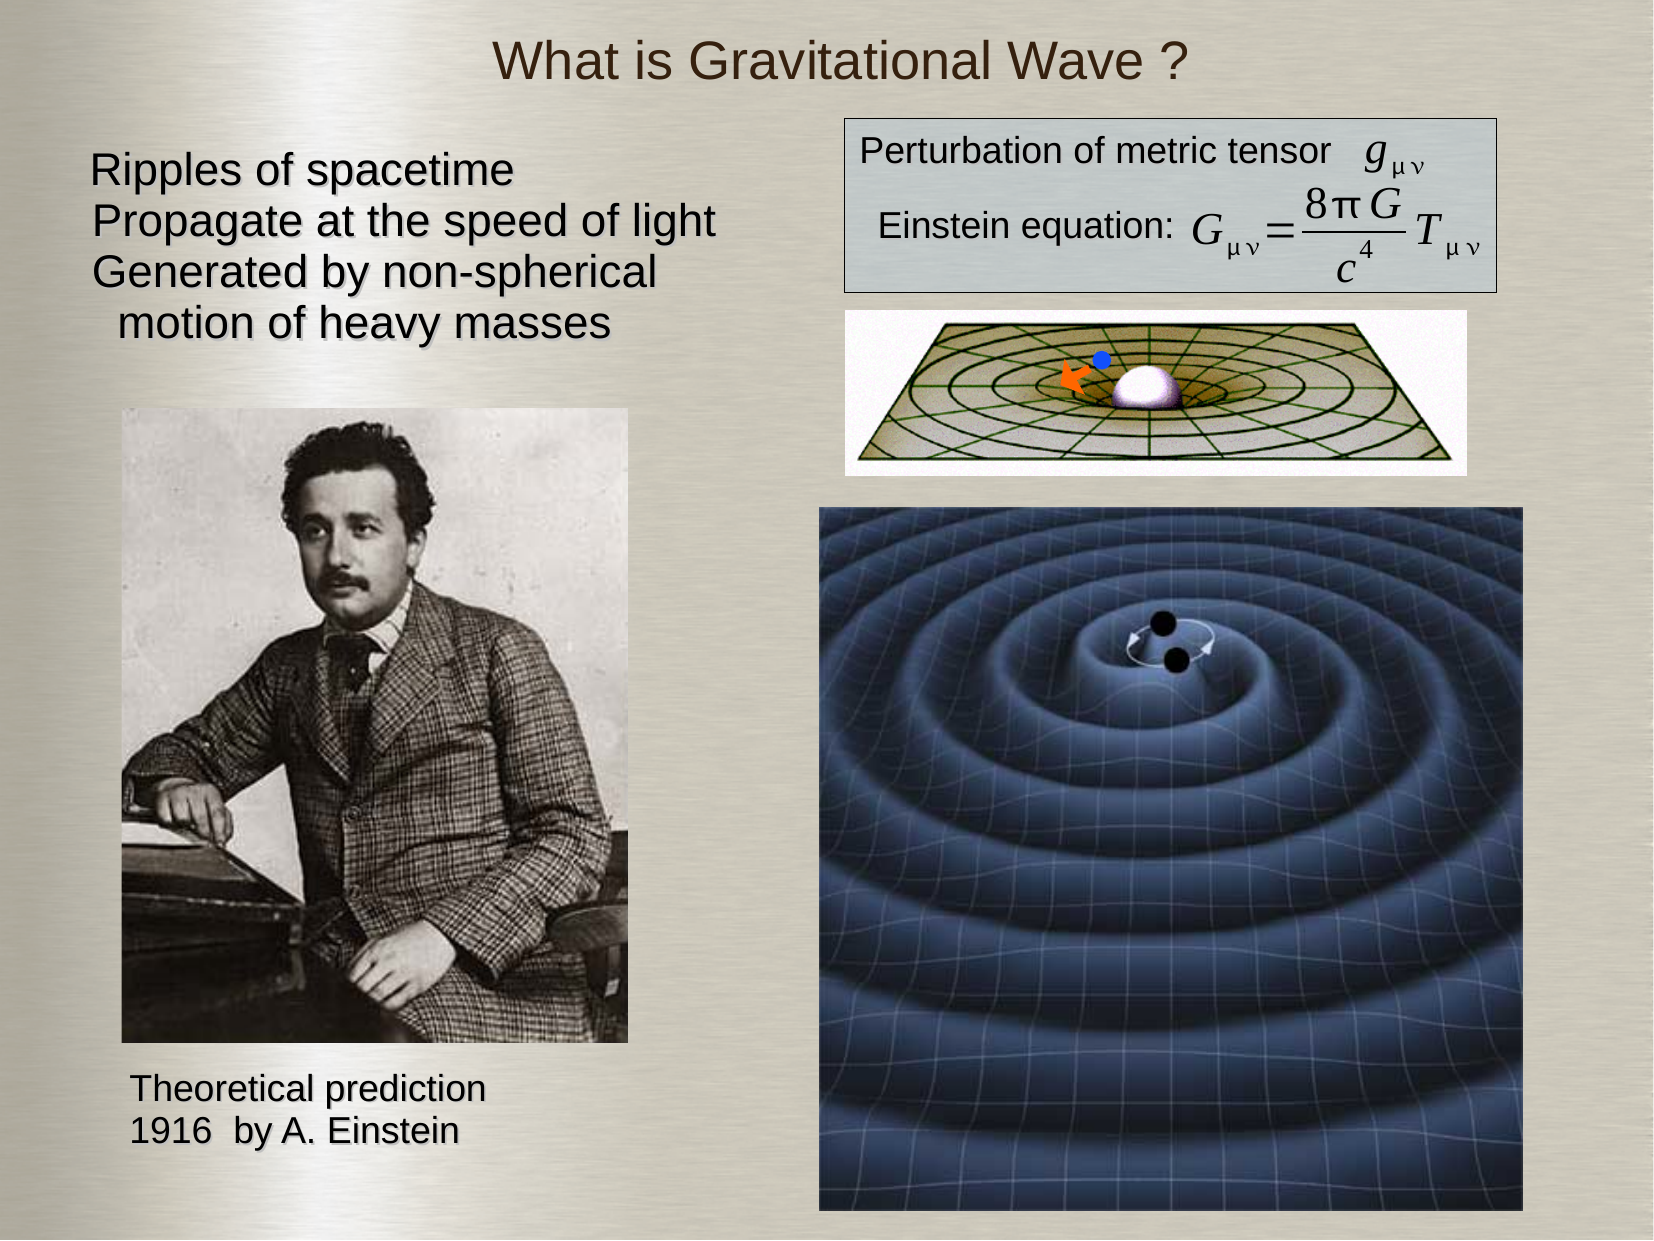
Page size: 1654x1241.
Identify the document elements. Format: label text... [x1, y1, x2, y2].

text_box [1093, 351, 1111, 369]
text_box Einstein equation: [862, 196, 1184, 254]
text_box What is Gravitational Wave ? [477, 22, 1206, 99]
text_box Perturbation of metric tensor [844, 122, 1347, 179]
text_box [844, 118, 1497, 293]
chart [1184, 122, 1487, 293]
text_box Theoretical prediction 1916 by A. Einstein [114, 1059, 502, 1159]
text_box Ripples of spacetime Propagate at the speed of light Generated by non-spherical motion of heavy masses [64, 136, 748, 356]
text_box [844, 179, 1184, 293]
picture [0, 0, 1654, 1240]
